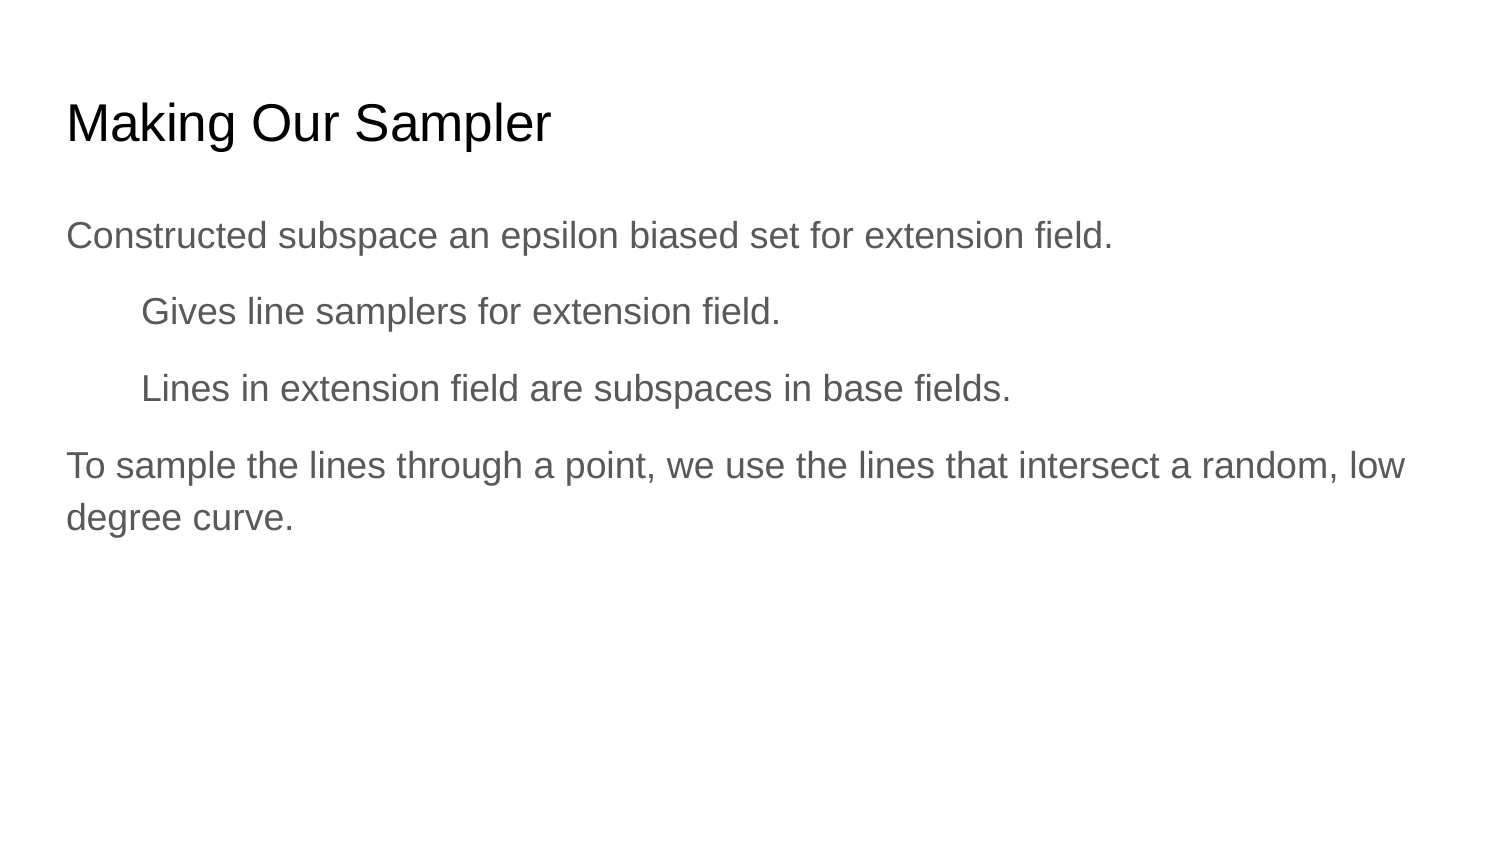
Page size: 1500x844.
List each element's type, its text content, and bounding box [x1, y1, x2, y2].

title Making Our Sampler [51, 72, 1449, 167]
list Constructed subspace an epsilon biased set for extension field. Gives line samplers for extension field. Lines in extension field are subspaces in base fields. To sample the lines through a point, we use the lines that intersect a random, low degree curve. [51, 189, 1449, 750]
